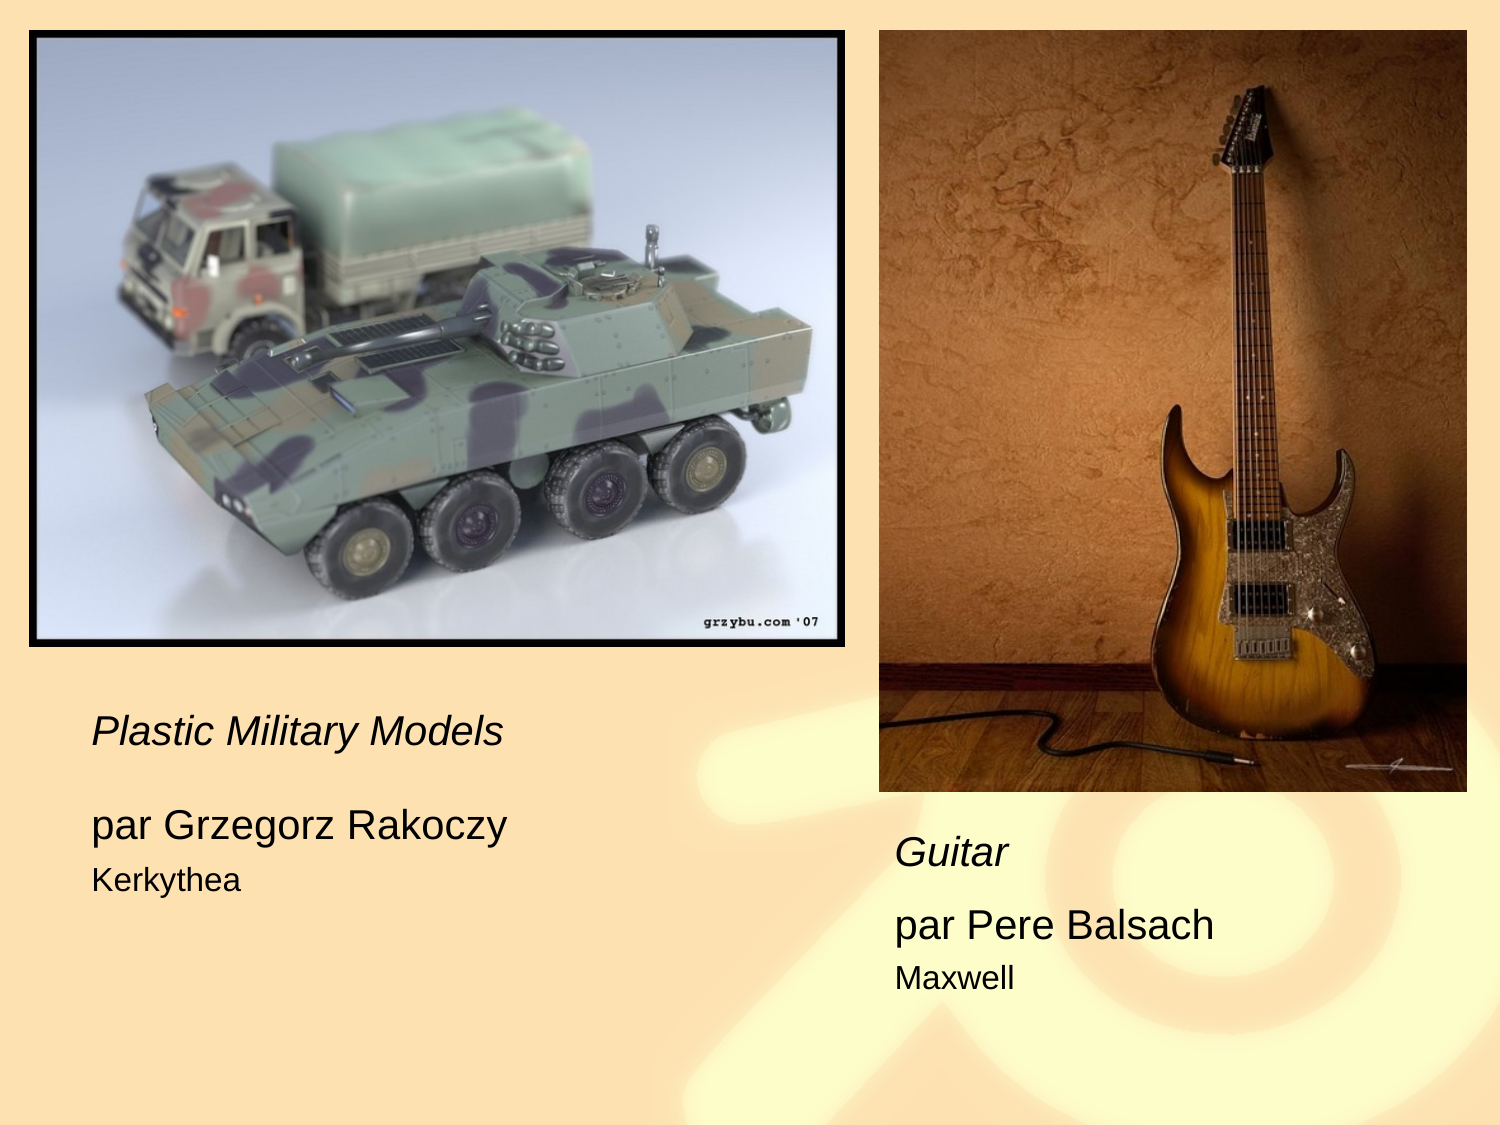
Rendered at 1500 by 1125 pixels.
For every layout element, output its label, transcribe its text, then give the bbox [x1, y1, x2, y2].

list Plastic Military Models par Grzegorz Rakoczy Kerkythea [76, 704, 528, 921]
picture [0, 0, 1500, 1125]
text_box Guitar par Pere Balsach Maxwell [879, 822, 1331, 1005]
